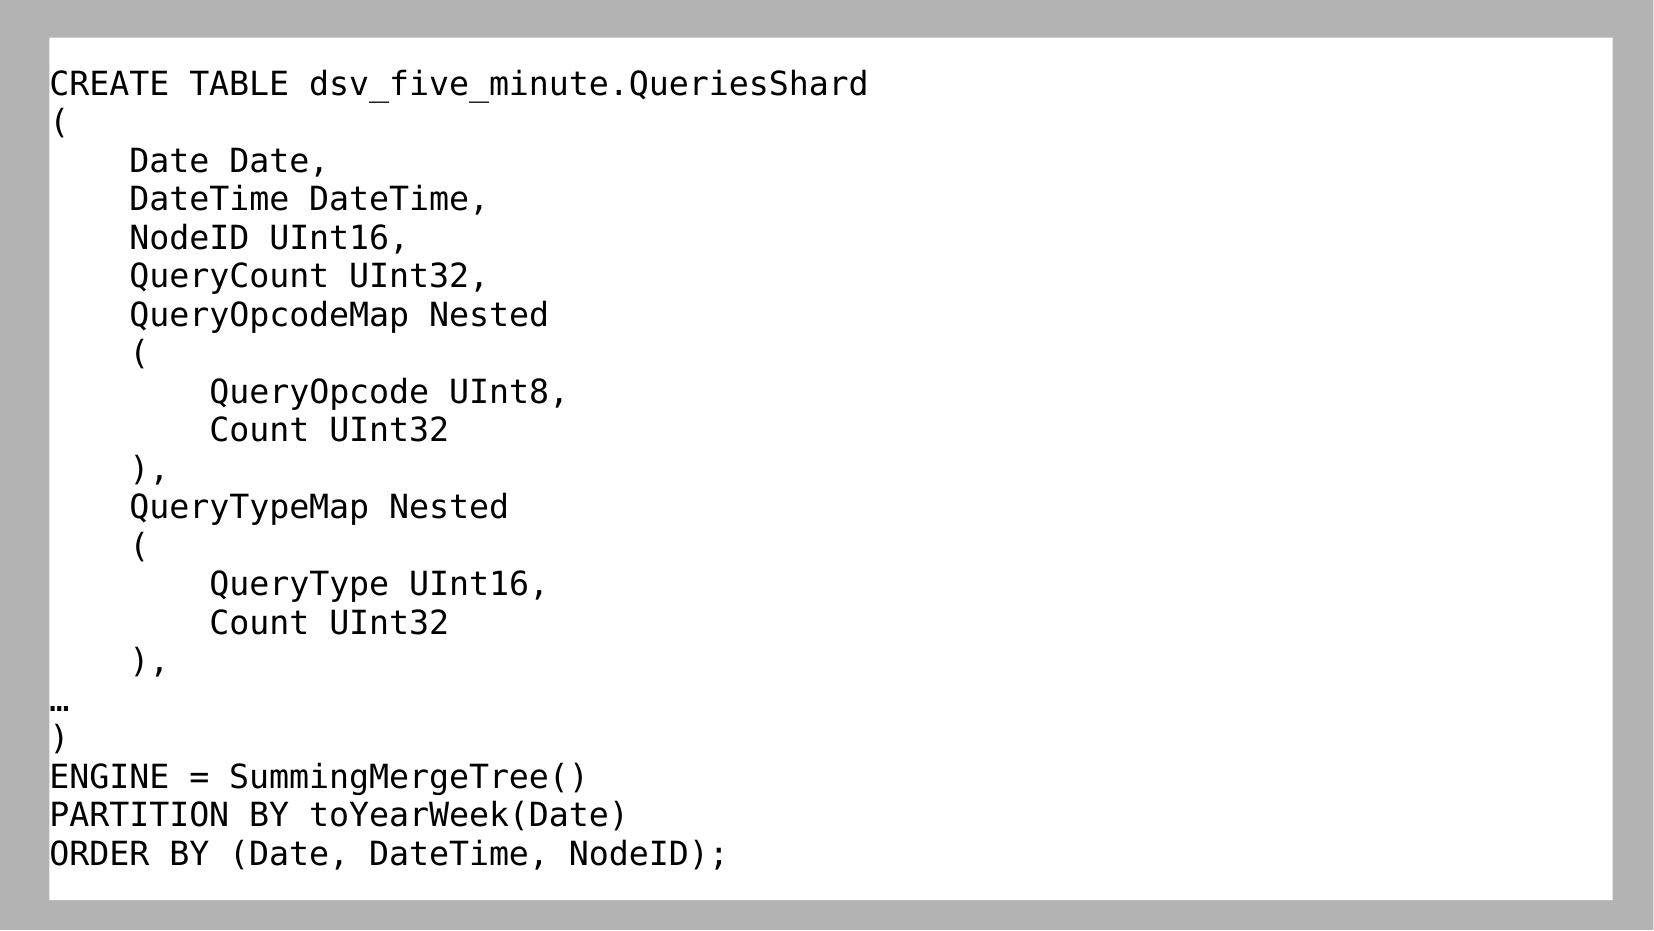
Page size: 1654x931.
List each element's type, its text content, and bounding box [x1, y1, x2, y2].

subtitle CREATE TABLE dsv_five_minute.QueriesShard ( Date Date, DateTime DateTime, NodeID UInt16, QueryCount UInt32, QueryOpcodeMap Nested ( QueryOpcode UInt8, Count UInt32 ), QueryTypeMap Nested ( QueryType UInt16, Count UInt32 ), … ) ENGINE = SummingMergeTree() PARTITION BY toYearWeek(Date) ORDER BY (Date, DateTime, NodeID); [49, 37, 1613, 901]
